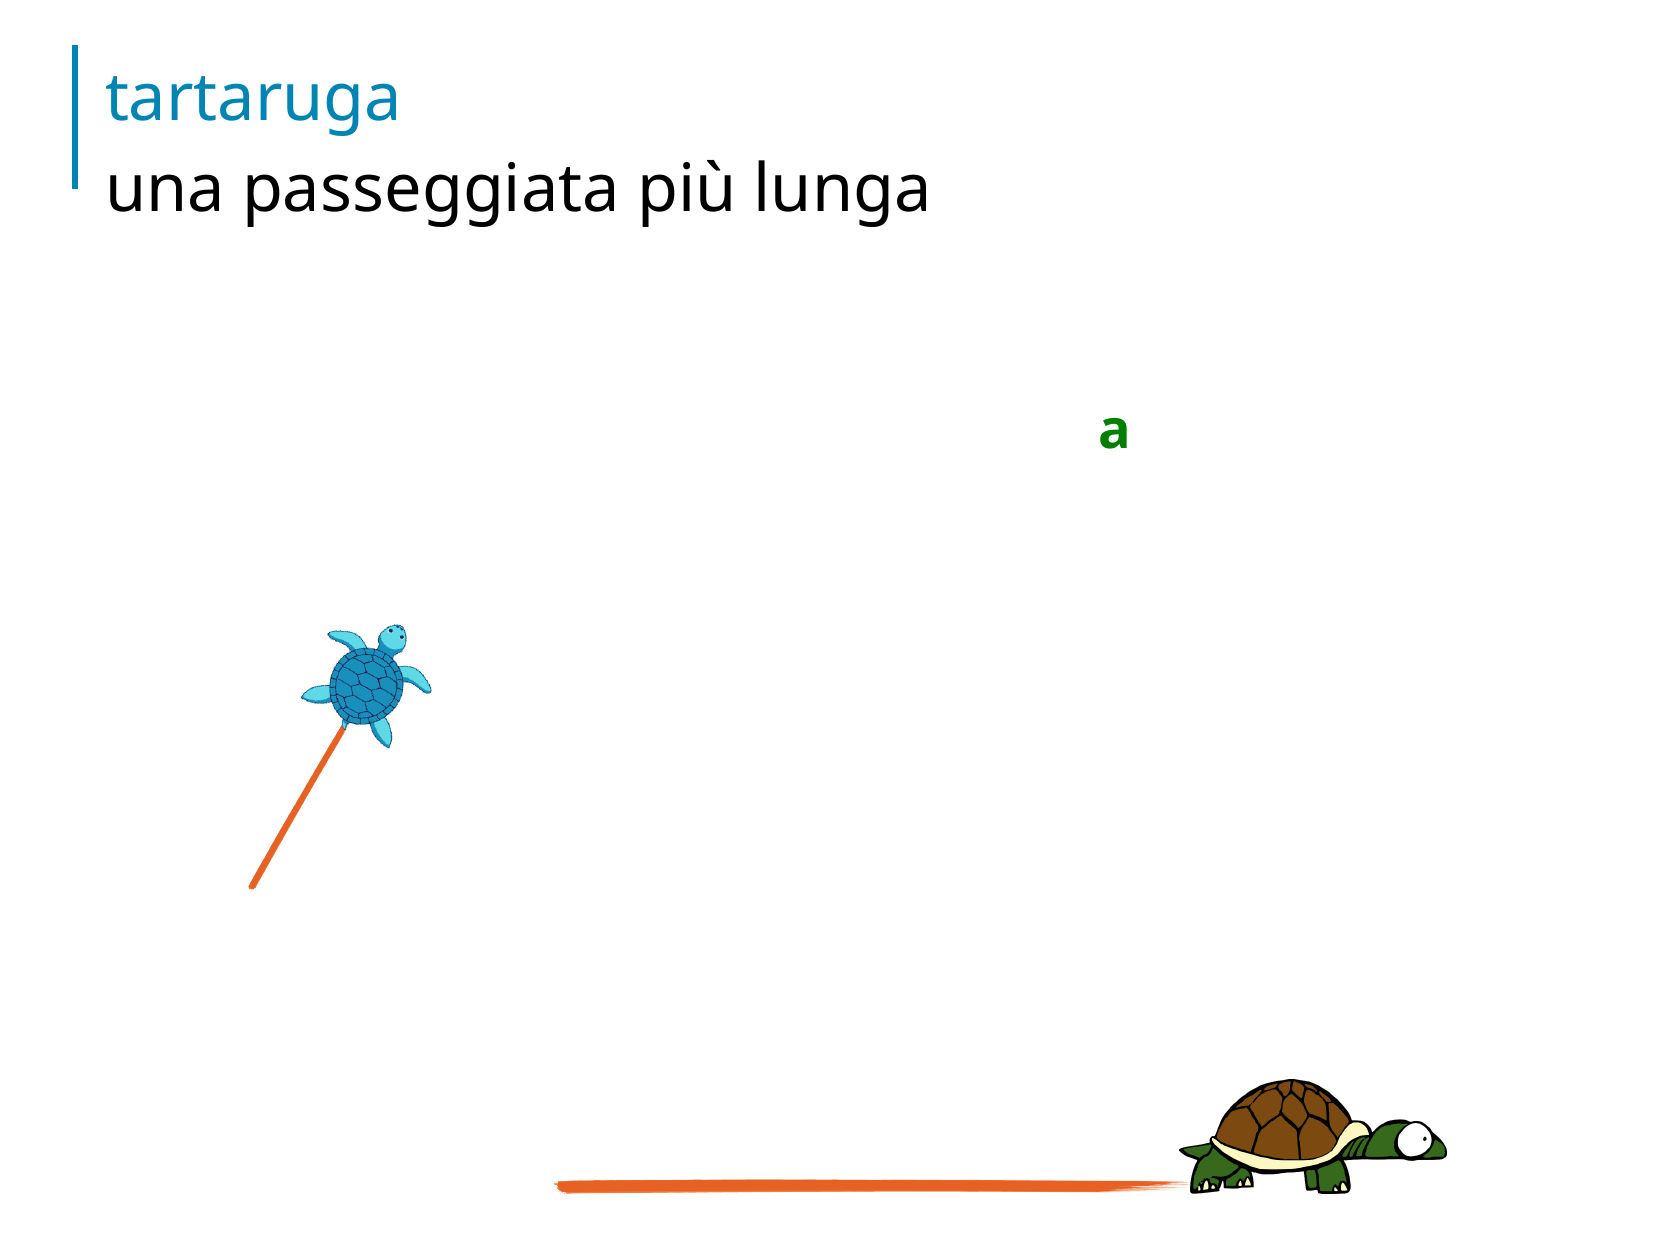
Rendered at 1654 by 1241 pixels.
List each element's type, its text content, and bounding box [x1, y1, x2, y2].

text_box a [1083, 383, 1160, 472]
title tartaruga una passeggiata più lunga [105, 49, 1571, 200]
picture [246, 596, 452, 892]
picture [553, 1079, 1447, 1194]
